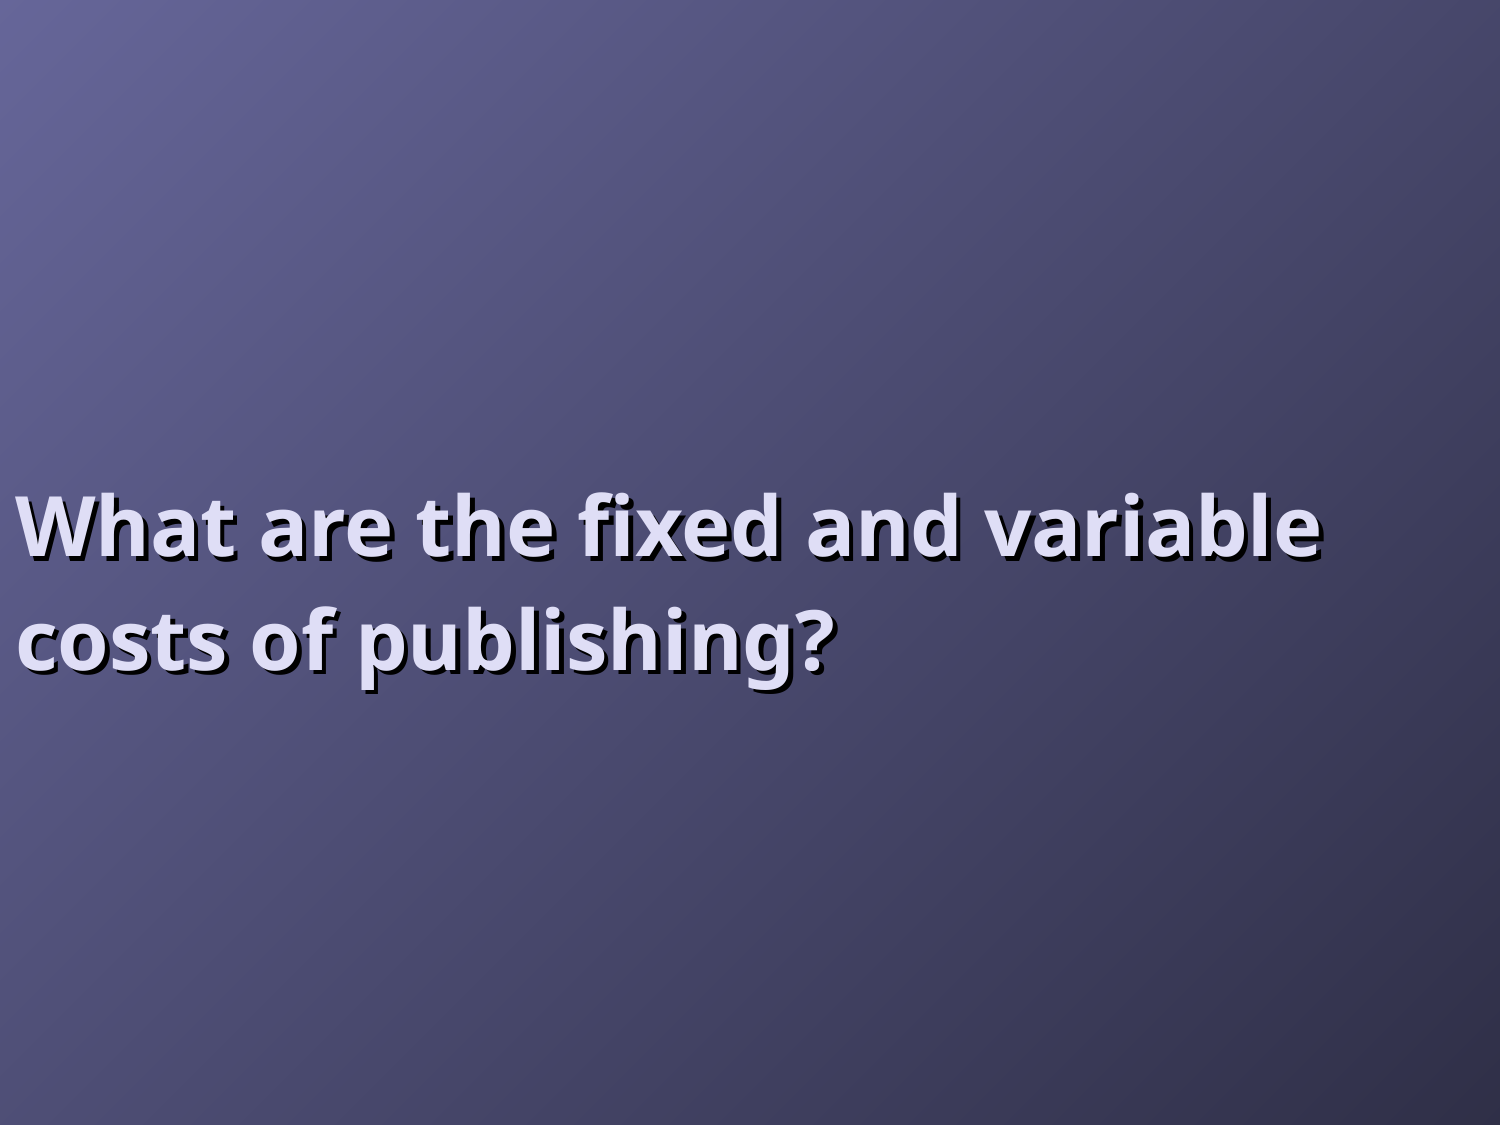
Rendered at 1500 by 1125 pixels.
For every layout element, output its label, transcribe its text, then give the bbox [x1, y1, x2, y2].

title What are the fixed and variable costs of publishing? [0, 473, 1500, 689]
